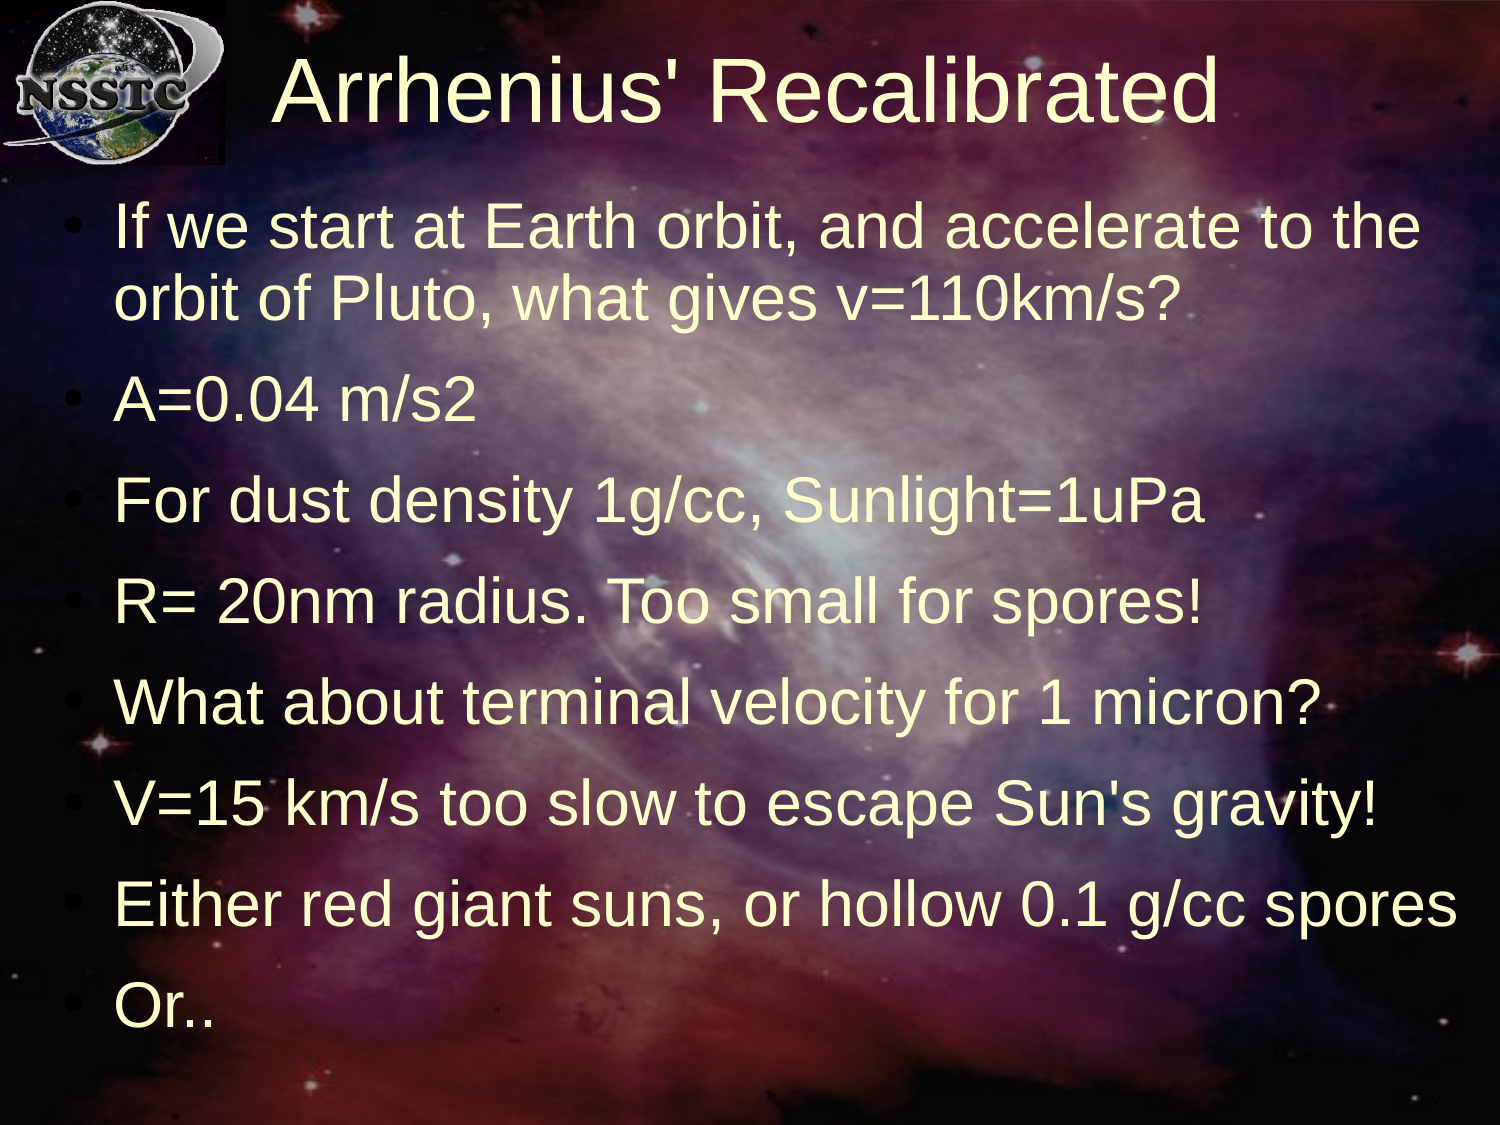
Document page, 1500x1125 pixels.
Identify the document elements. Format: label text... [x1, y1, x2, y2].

title Arrhenius' Recalibrated [112, 0, 1383, 189]
list If we start at Earth orbit, and accelerate to the orbit of Pluto, what gives v=110km/s? A=0.04 m/s2 For dust density 1g/cc, Sunlight=1uPa R= 20nm radius. Too small for spores! What about terminal velocity for 1 micron? V=15 km/s too slow to escape Sun's gravity! Either red giant suns, or hollow 0.1 g/cc spores Or.. [45, 189, 1486, 1096]
picture [0, 0, 1500, 1125]
